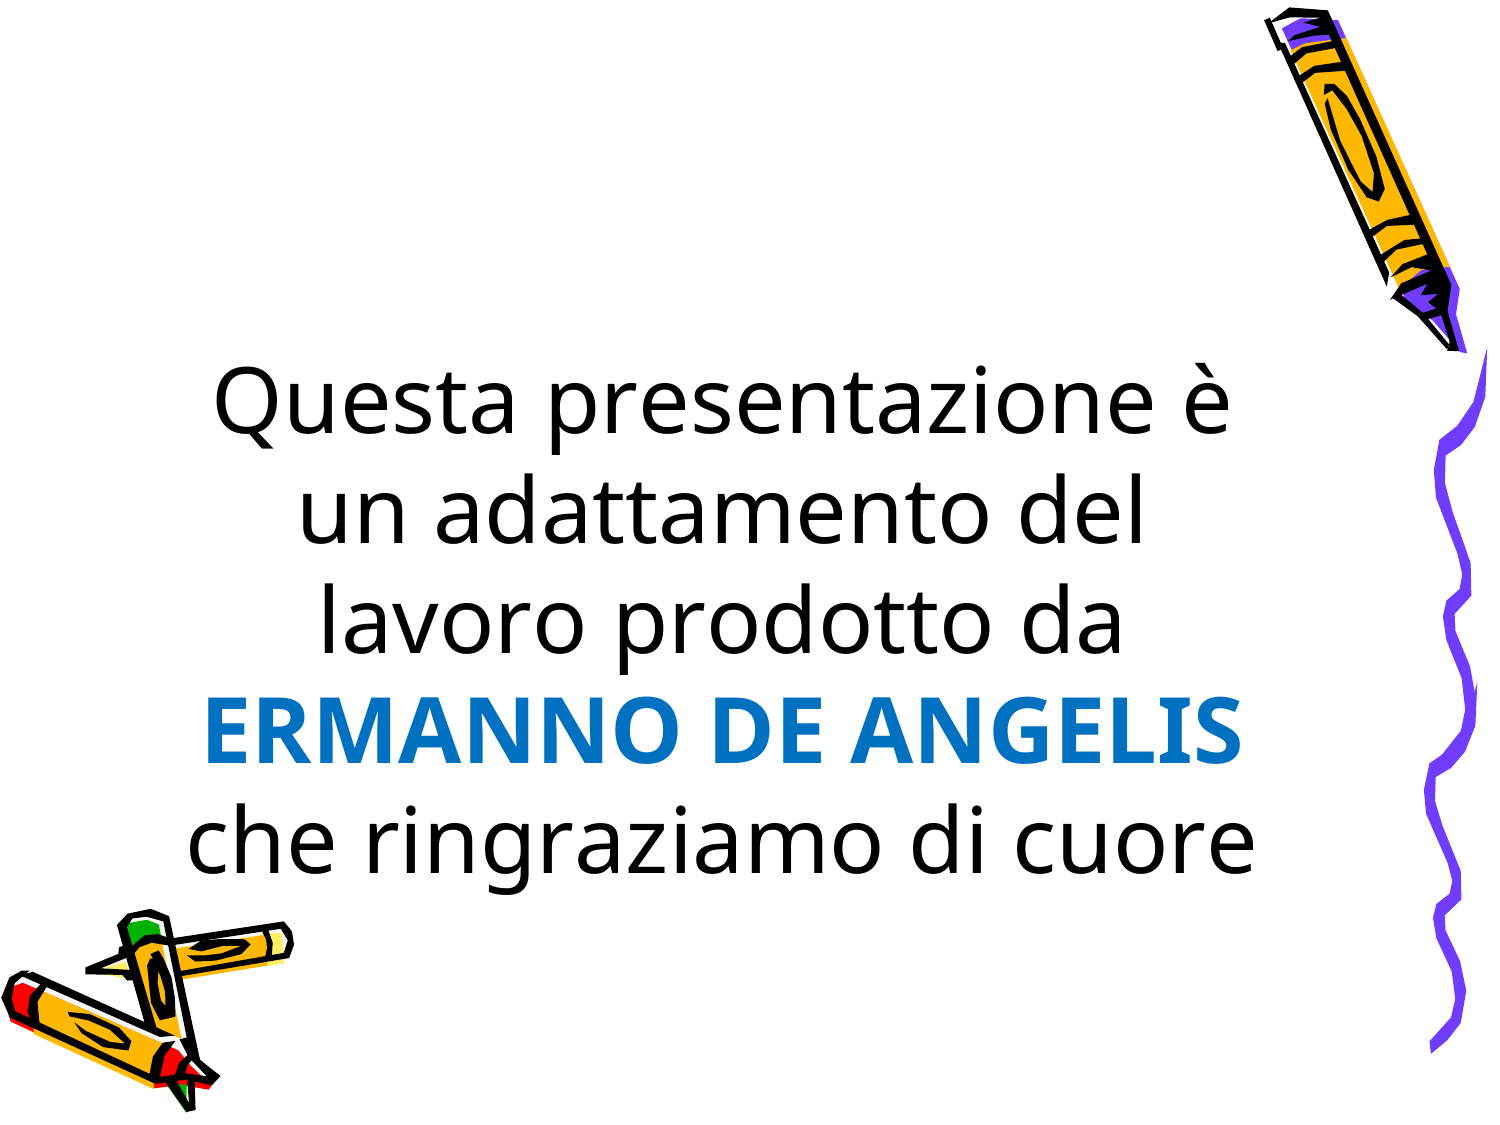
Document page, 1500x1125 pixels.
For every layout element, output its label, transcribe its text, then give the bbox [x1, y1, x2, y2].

title Questa presentazione è un adattamento del lavoro prodotto da ERMANNO DE ANGELIS che ringraziamo di cuore [159, 184, 1287, 900]
